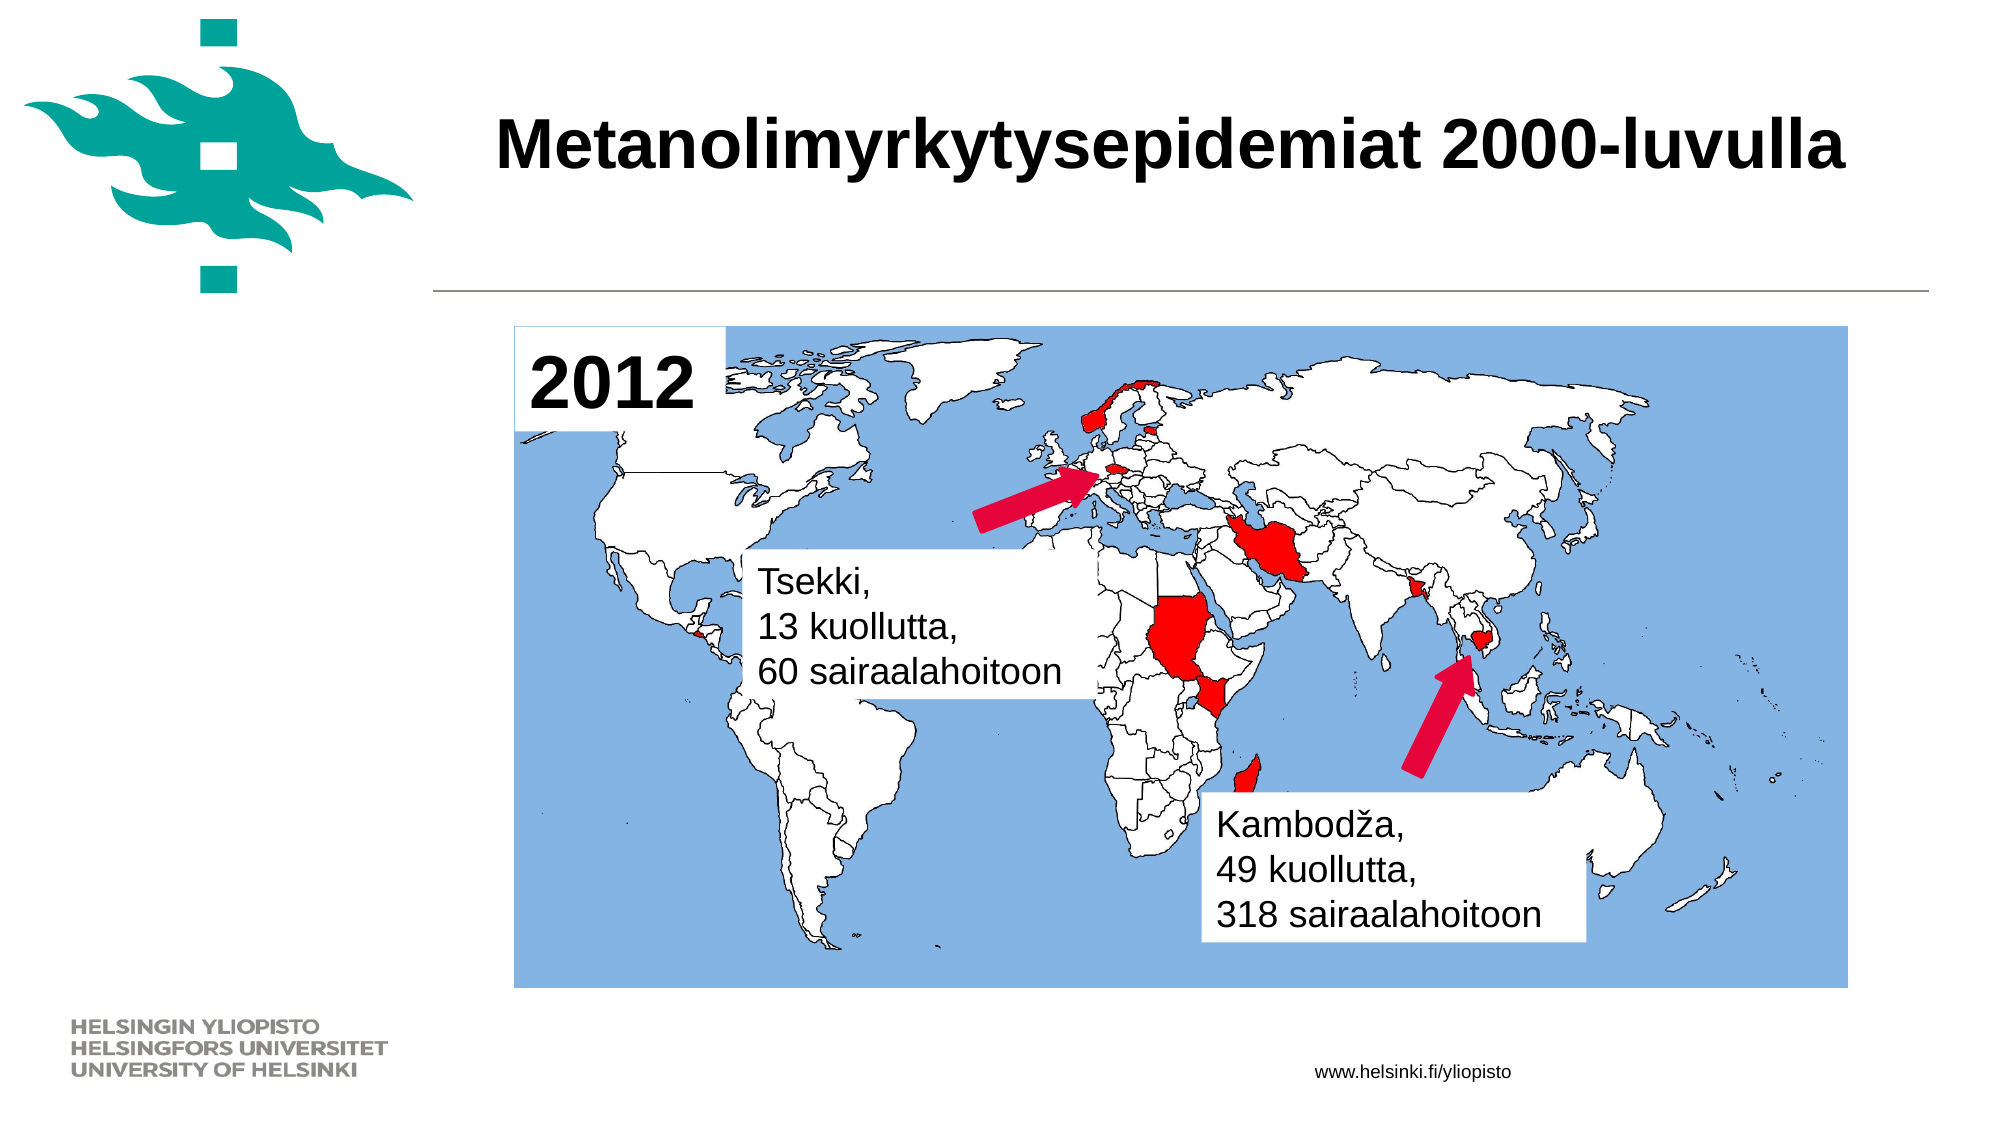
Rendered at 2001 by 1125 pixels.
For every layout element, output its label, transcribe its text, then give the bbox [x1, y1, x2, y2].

text_box [974, 468, 1098, 532]
text_box Kambodža, 49 kuollutta, 318 sairaalahoitoon [1201, 792, 1587, 943]
text_box 2012 [514, 326, 726, 432]
picture [514, 326, 1848, 988]
title Metanolimyrkytysepidemiat 2000-luvulla [432, 90, 1930, 279]
text_box Tsekki, 13 kuollutta, 60 sairaalahoitoon [742, 549, 1098, 700]
picture [70, 1017, 389, 1079]
text_box [1403, 657, 1474, 777]
